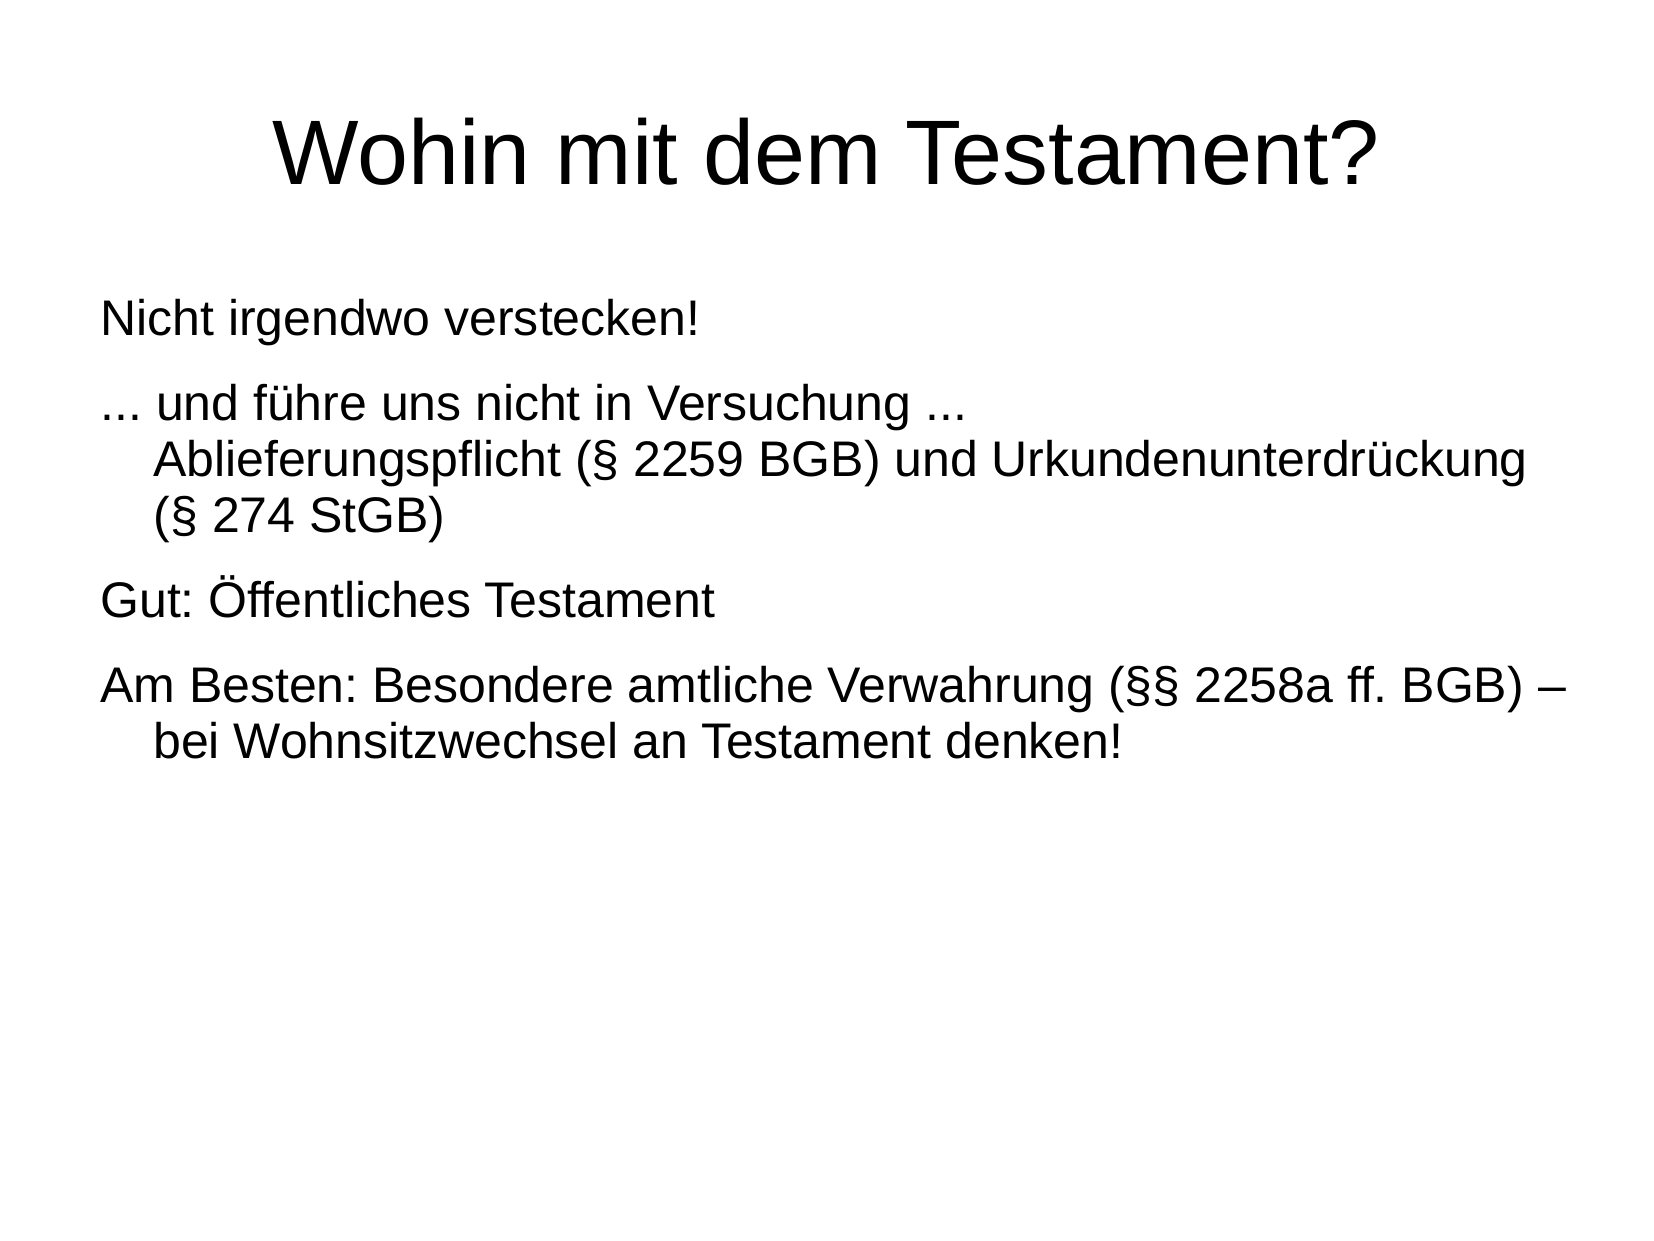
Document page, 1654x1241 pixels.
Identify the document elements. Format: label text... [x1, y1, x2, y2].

title Wohin mit dem Testament? [82, 56, 1571, 250]
list Nicht irgendwo verstecken! ... und führe uns nicht in Versuchung ... Ablieferungspflicht (§ 2259 BGB) und Urkundenunterdrückung (§ 274 StGB) Gut: Öffentliches Testament Am Besten: Besondere amtliche Verwahrung (§§ 2258a ff. BGB) – bei Wohnsitzwechsel an Testament denken! [82, 290, 1571, 1094]
